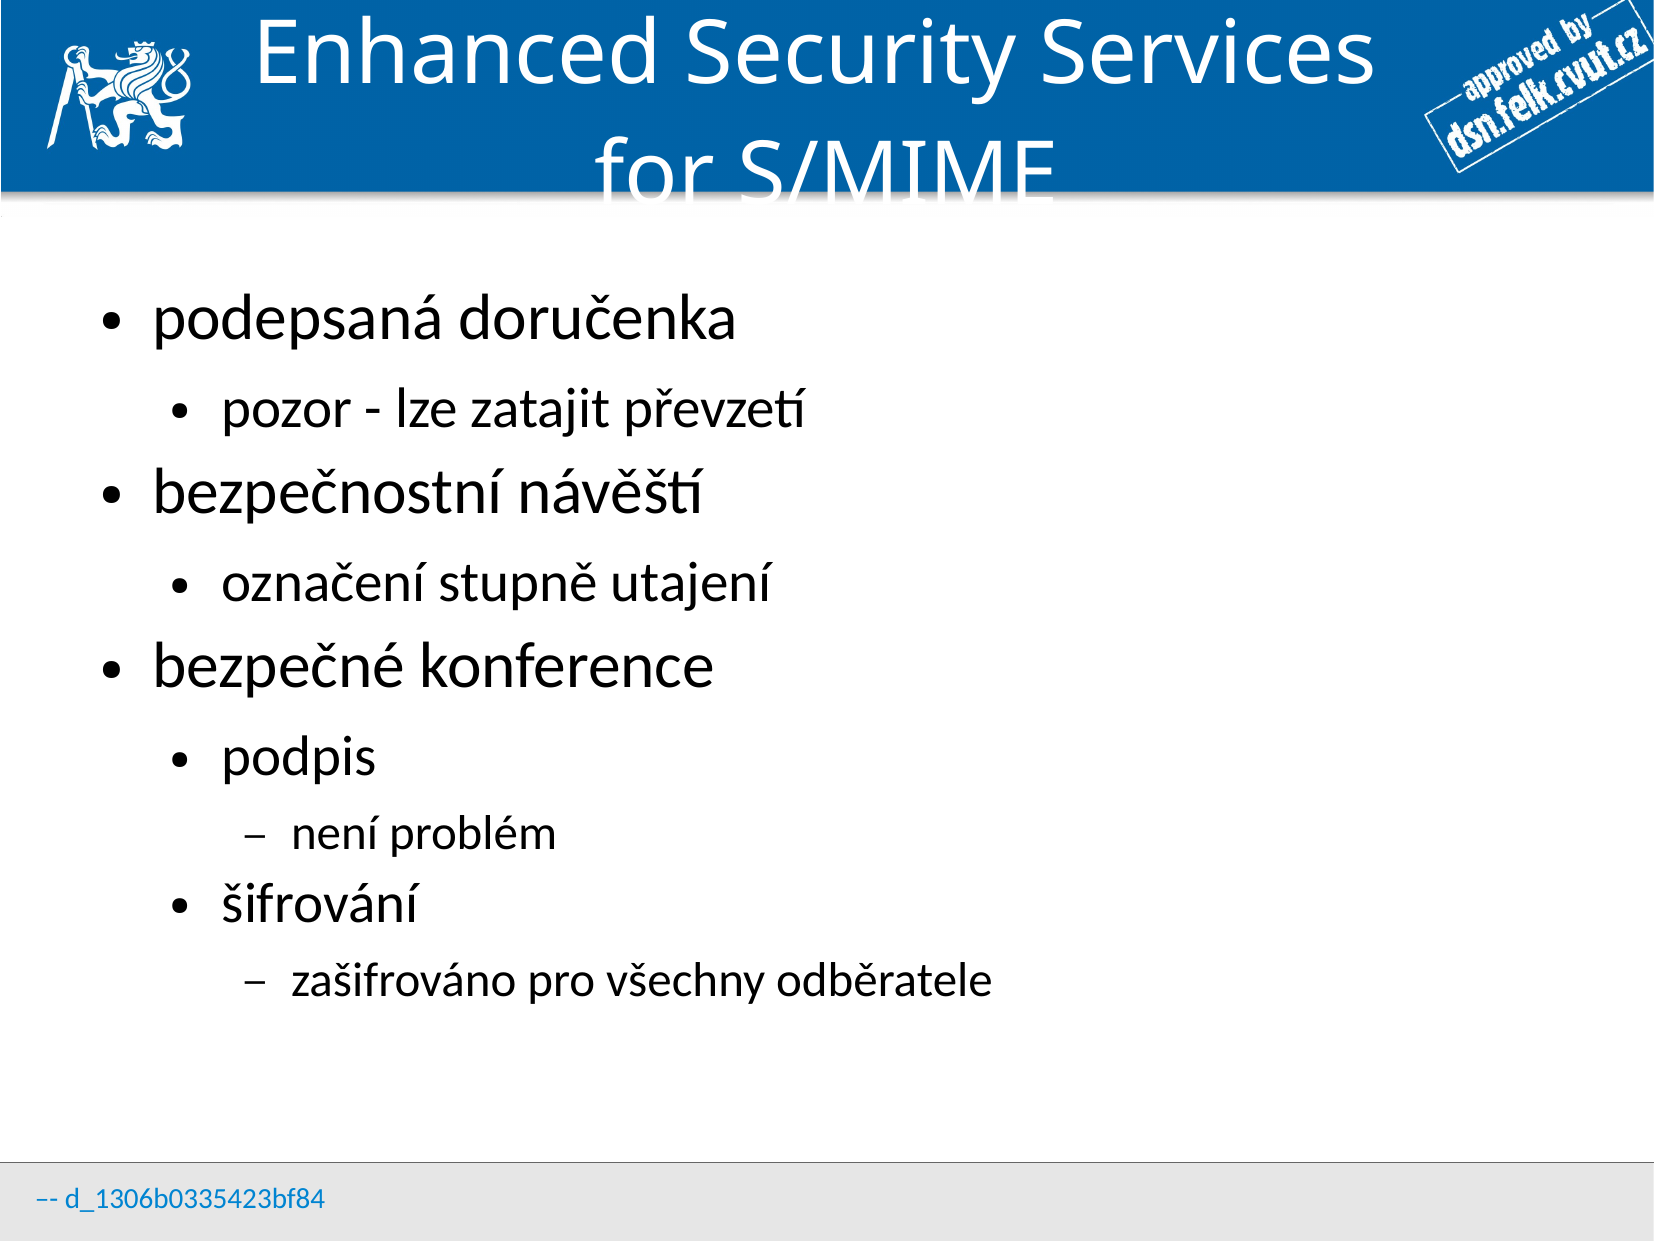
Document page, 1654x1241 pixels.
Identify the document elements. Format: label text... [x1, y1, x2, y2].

list podepsaná doručenka pozor - lze zatajit převzetí bezpečnostní návěští označení stupně utajení bezpečné konference podpis není problém šifrování zašifrováno pro všechny odběratele [82, 290, 1571, 1010]
title Enhanced Security Services for S/MIME [82, 6, 1571, 213]
picture [1, 0, 1654, 217]
